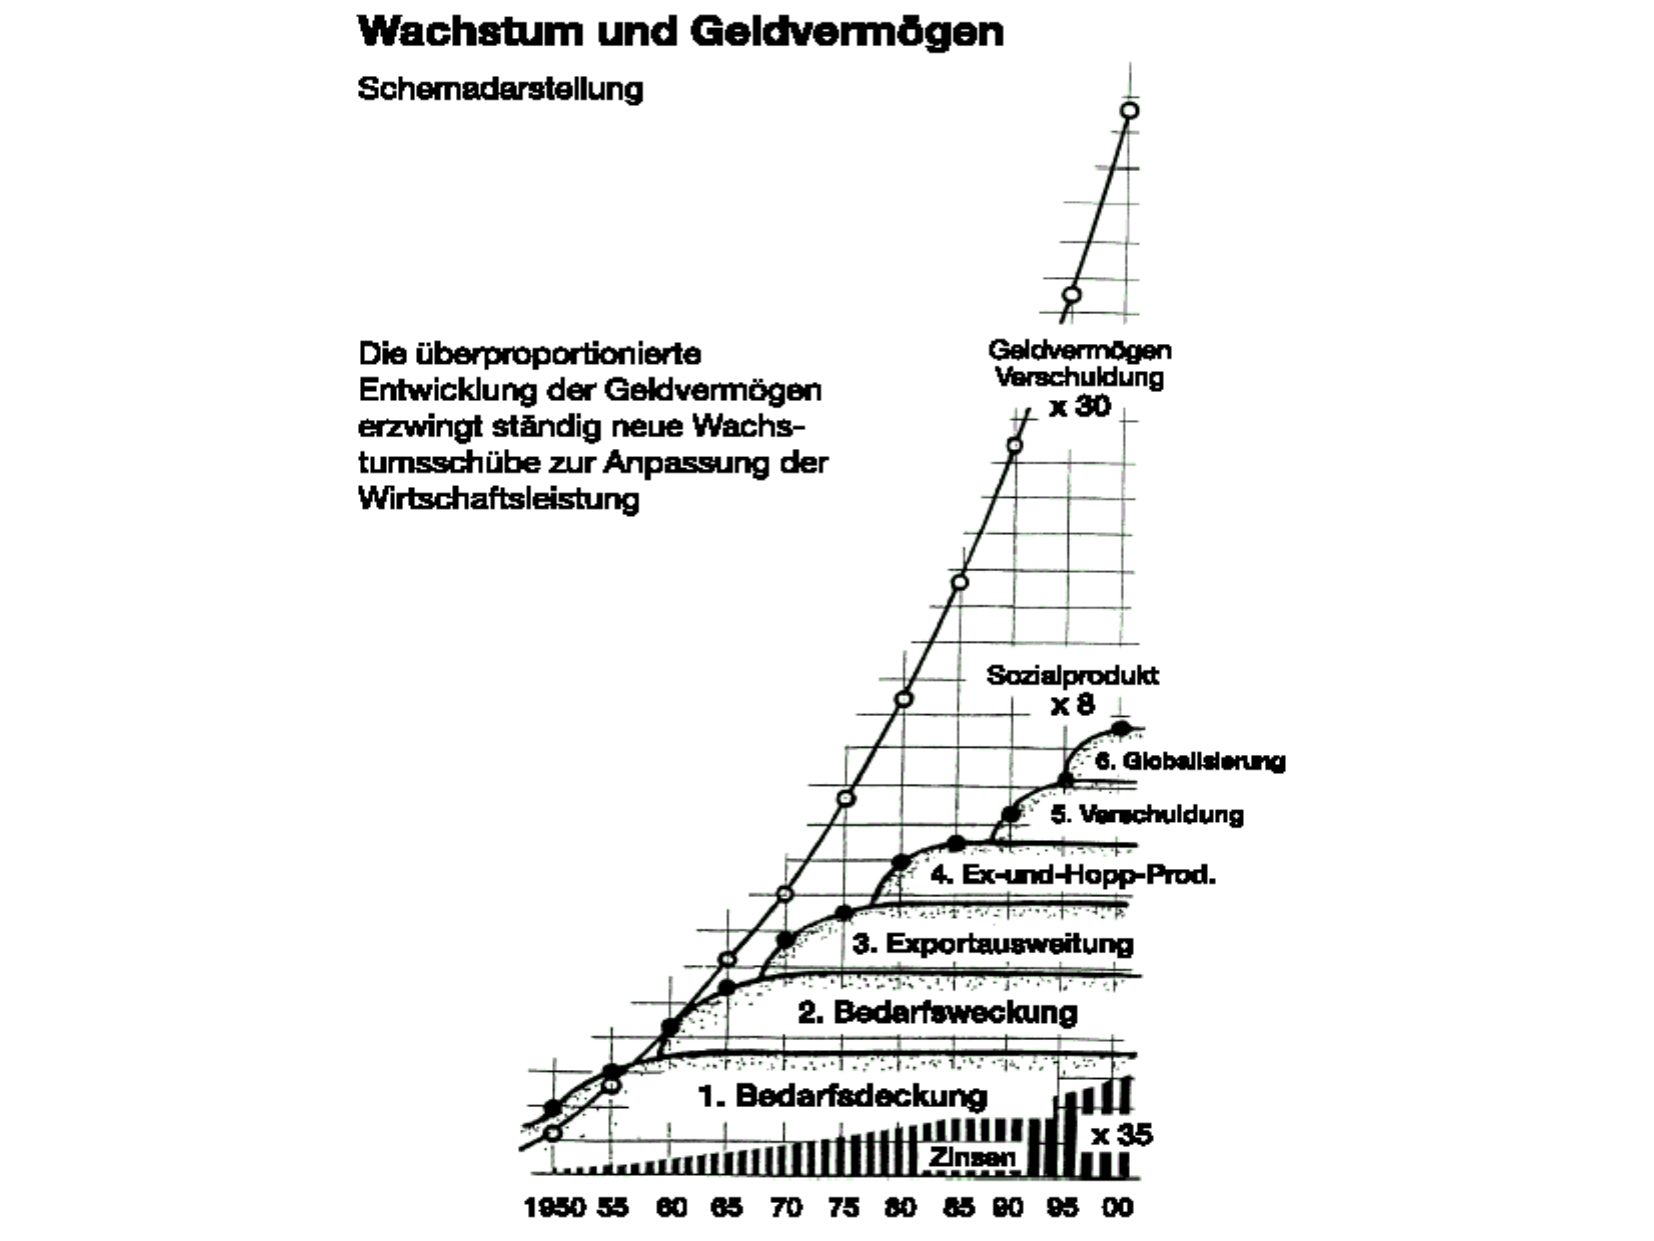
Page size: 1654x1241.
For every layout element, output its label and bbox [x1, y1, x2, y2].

picture [345, 0, 1308, 1241]
